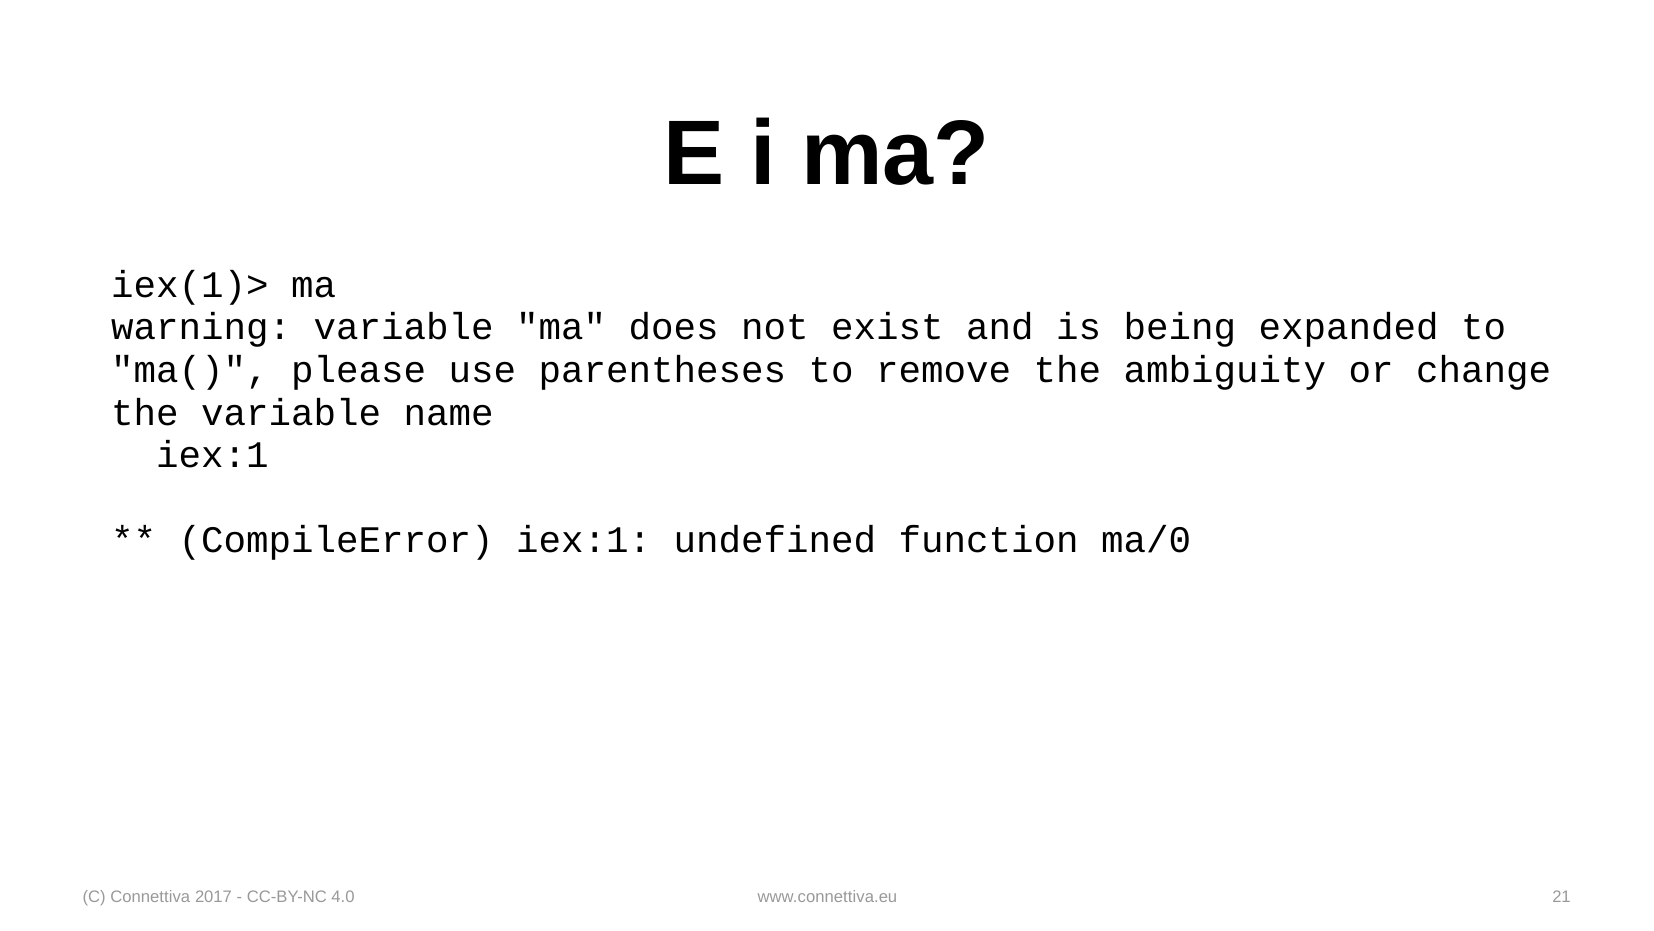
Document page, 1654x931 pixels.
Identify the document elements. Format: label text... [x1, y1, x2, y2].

text_box iex(1)> ma warning: variable "ma" does not exist and is being expanded to "ma()", please use parentheses to remove the ambiguity or change the variable name iex:1 ** (CompileError) iex:1: undefined function ma/0 [96, 258, 1566, 747]
title E i ma? [82, 49, 1571, 257]
